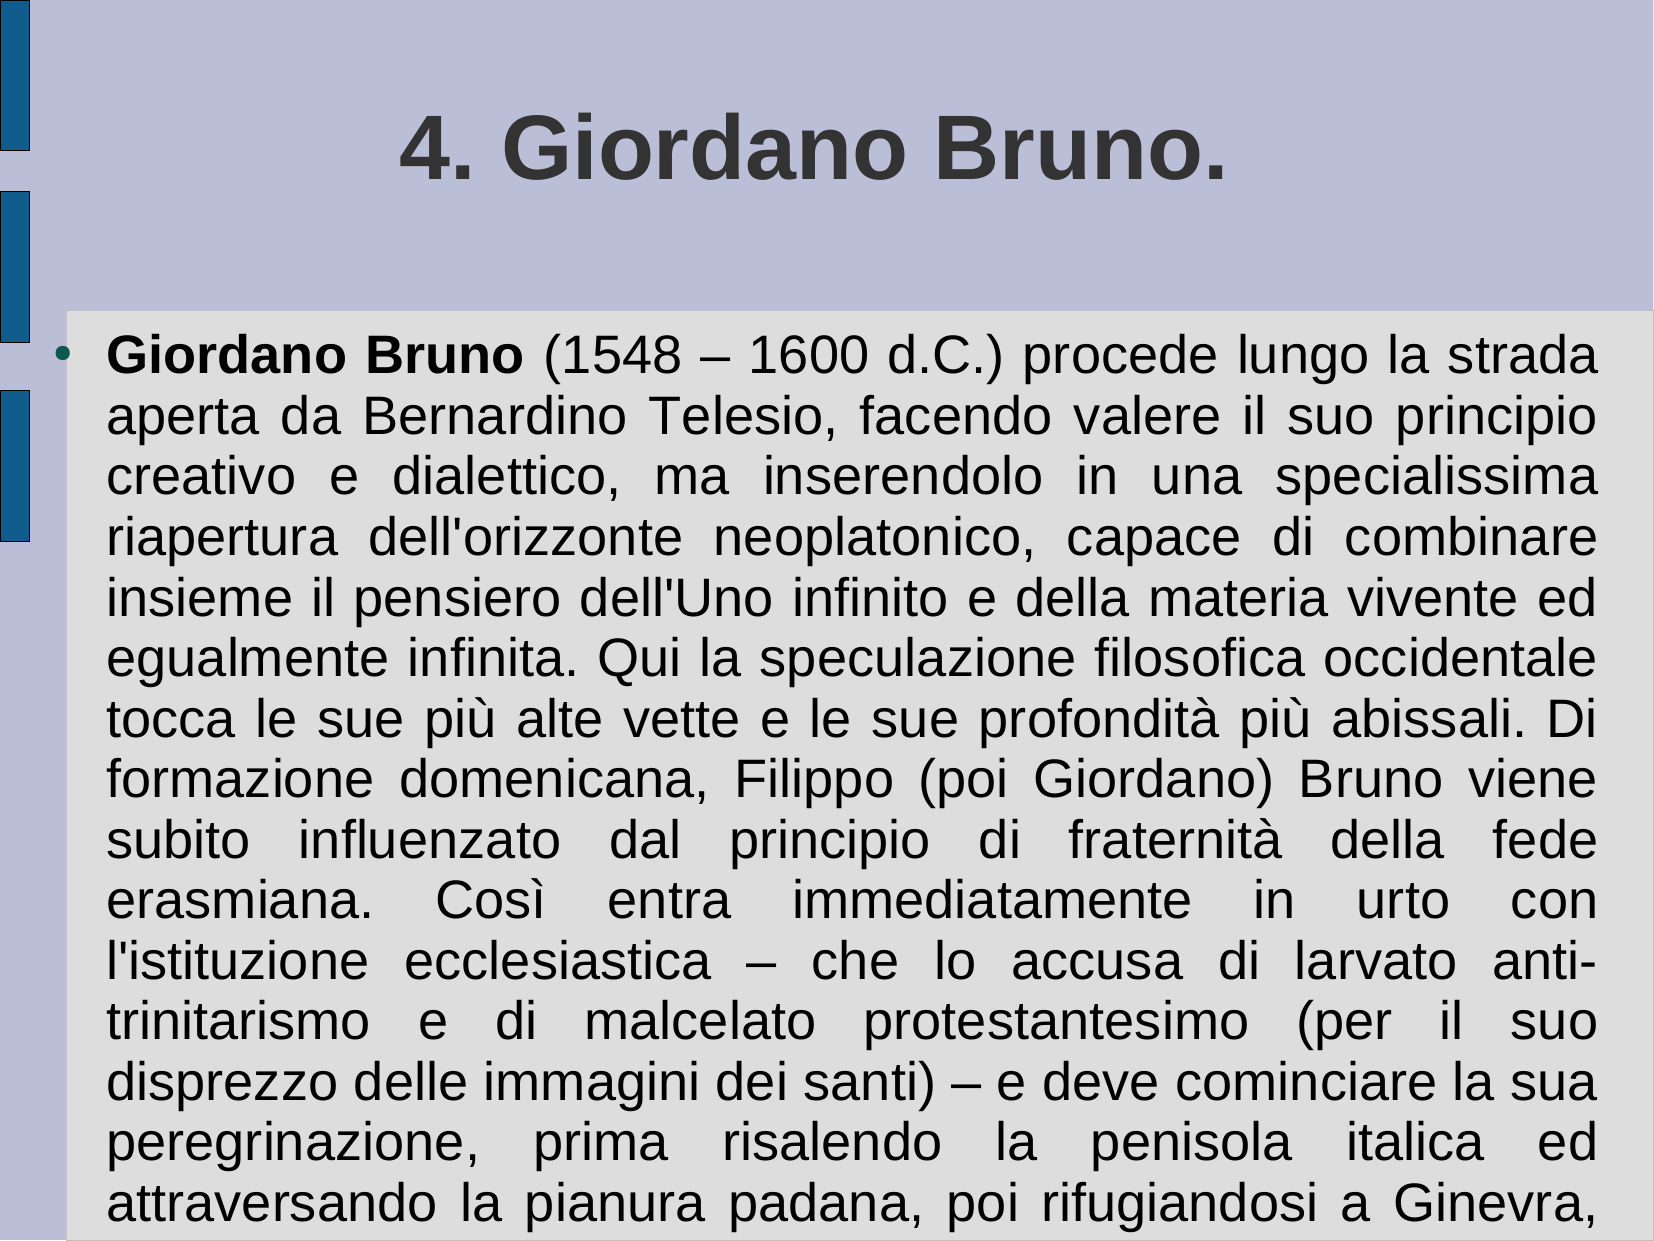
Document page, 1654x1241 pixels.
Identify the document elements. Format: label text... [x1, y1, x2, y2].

title 4. Giordano Bruno. [121, 43, 1534, 251]
list Giordano Bruno (1548 – 1600 d.C.) procede lungo la strada aperta da Bernardino Telesio, facendo valere il suo principio creativo e dialettico, ma inserendolo in una specialissima riapertura dell'orizzonte neoplatonico, capace di combinare insieme il pensiero dell'Uno infinito e della materia vivente ed egualmente infinita. Qui la speculazione filosofica occidentale tocca le sue più alte vette e le sue profondità più abissali. Di formazione domenicana, Filippo (poi Giordano) Bruno viene subito influenzato dal principio di fraternità della fede erasmiana. Così entra immediatamente in urto con l'istituzione ecclesiastica – che lo accusa di larvato anti-trinitarismo e di malcelato protestantesimo (per il suo disprezzo delle immagini dei santi) – e deve cominciare la sua peregrinazione, prima risalendo la penisola italica ed attraversando la pianura padana, poi rifugiandosi a Ginevra, Tolosa e Parigi. [35, 324, 1601, 1235]
